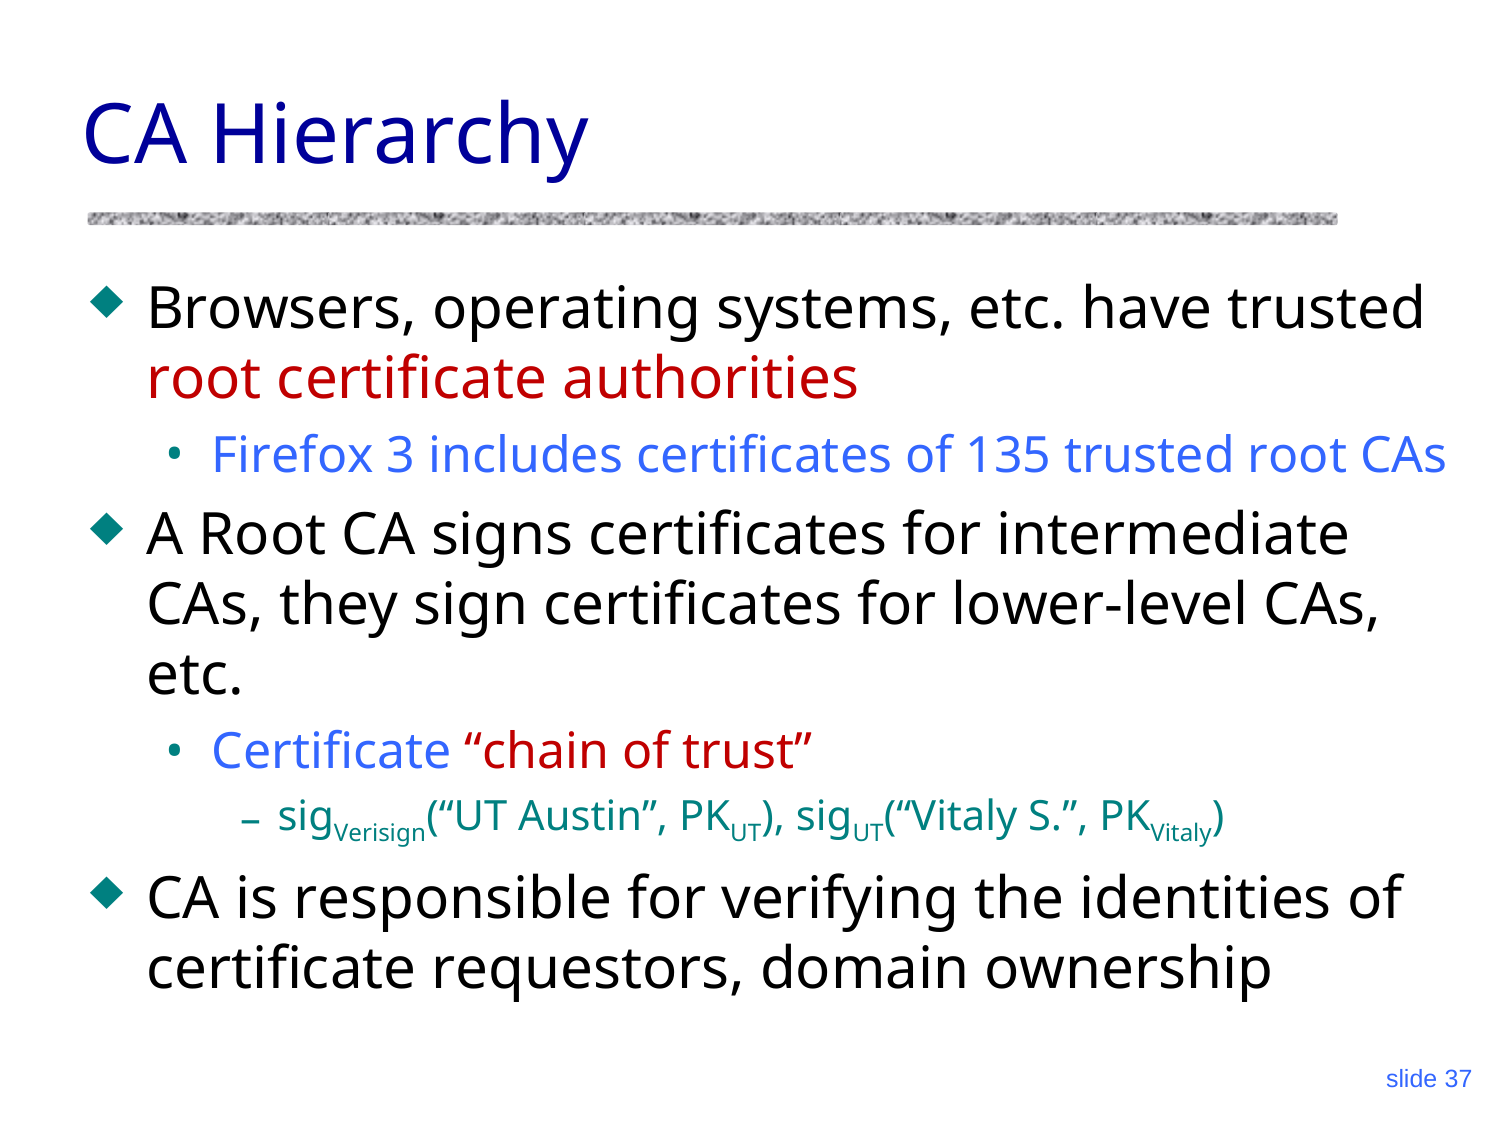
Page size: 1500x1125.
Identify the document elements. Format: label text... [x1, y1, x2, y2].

text_box slide <number> [1174, 1025, 1488, 1101]
picture [87, 212, 1338, 226]
list Browsers, operating systems, etc. have trusted root certificate authorities Firefox 3 includes certificates of 135 trusted root CAs A Root CA signs certificates for intermediate CAs, they sign certificates for lower-level CAs, etc. Certificate “chain of trust” sigVerisign(“UT Austin”, PKUT), sigUT(“Vitaly S.”, PKVitaly) CA is responsible for verifying the identities of certificate requestors, domain ownership [74, 262, 1475, 1075]
title CA Hierarchy [66, 37, 1342, 188]
